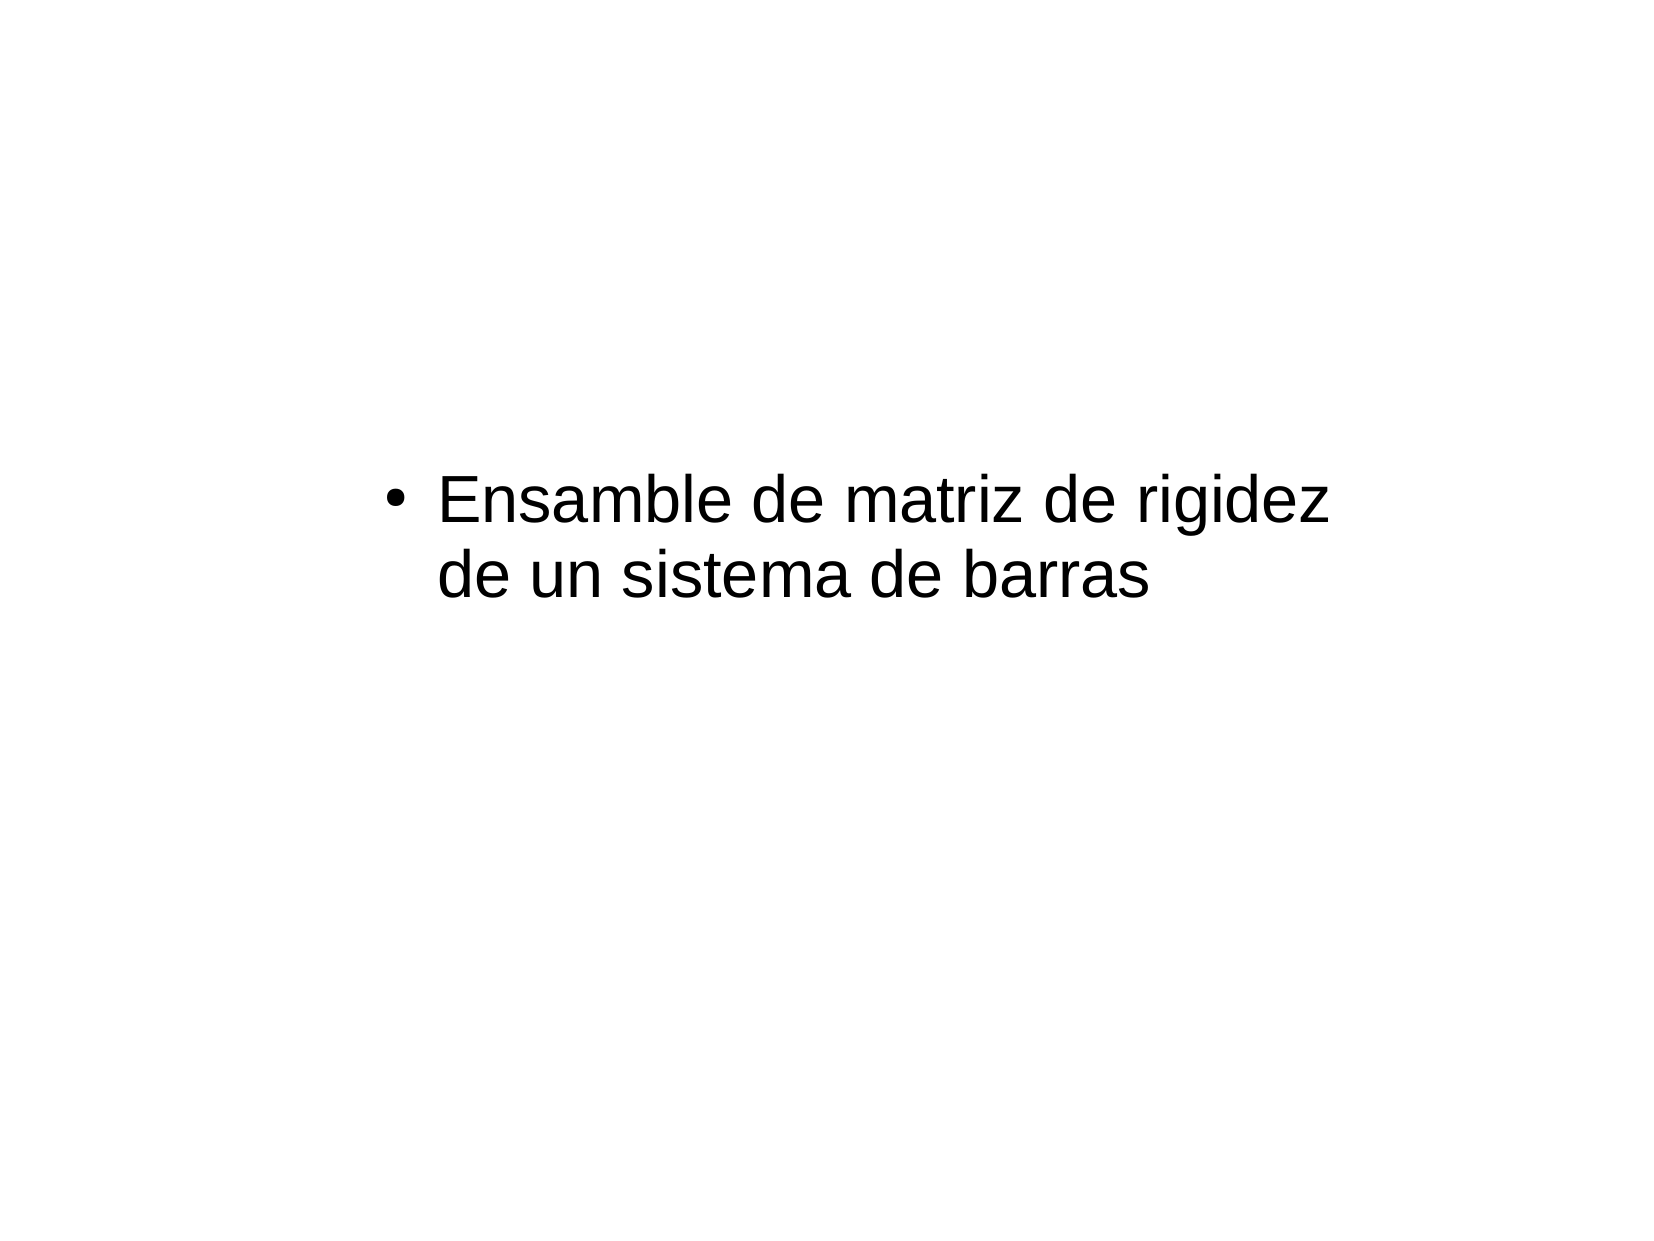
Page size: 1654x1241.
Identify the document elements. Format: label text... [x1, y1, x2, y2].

list Ensamble de matriz de rigidez de un sistema de barras [366, 461, 1335, 1182]
